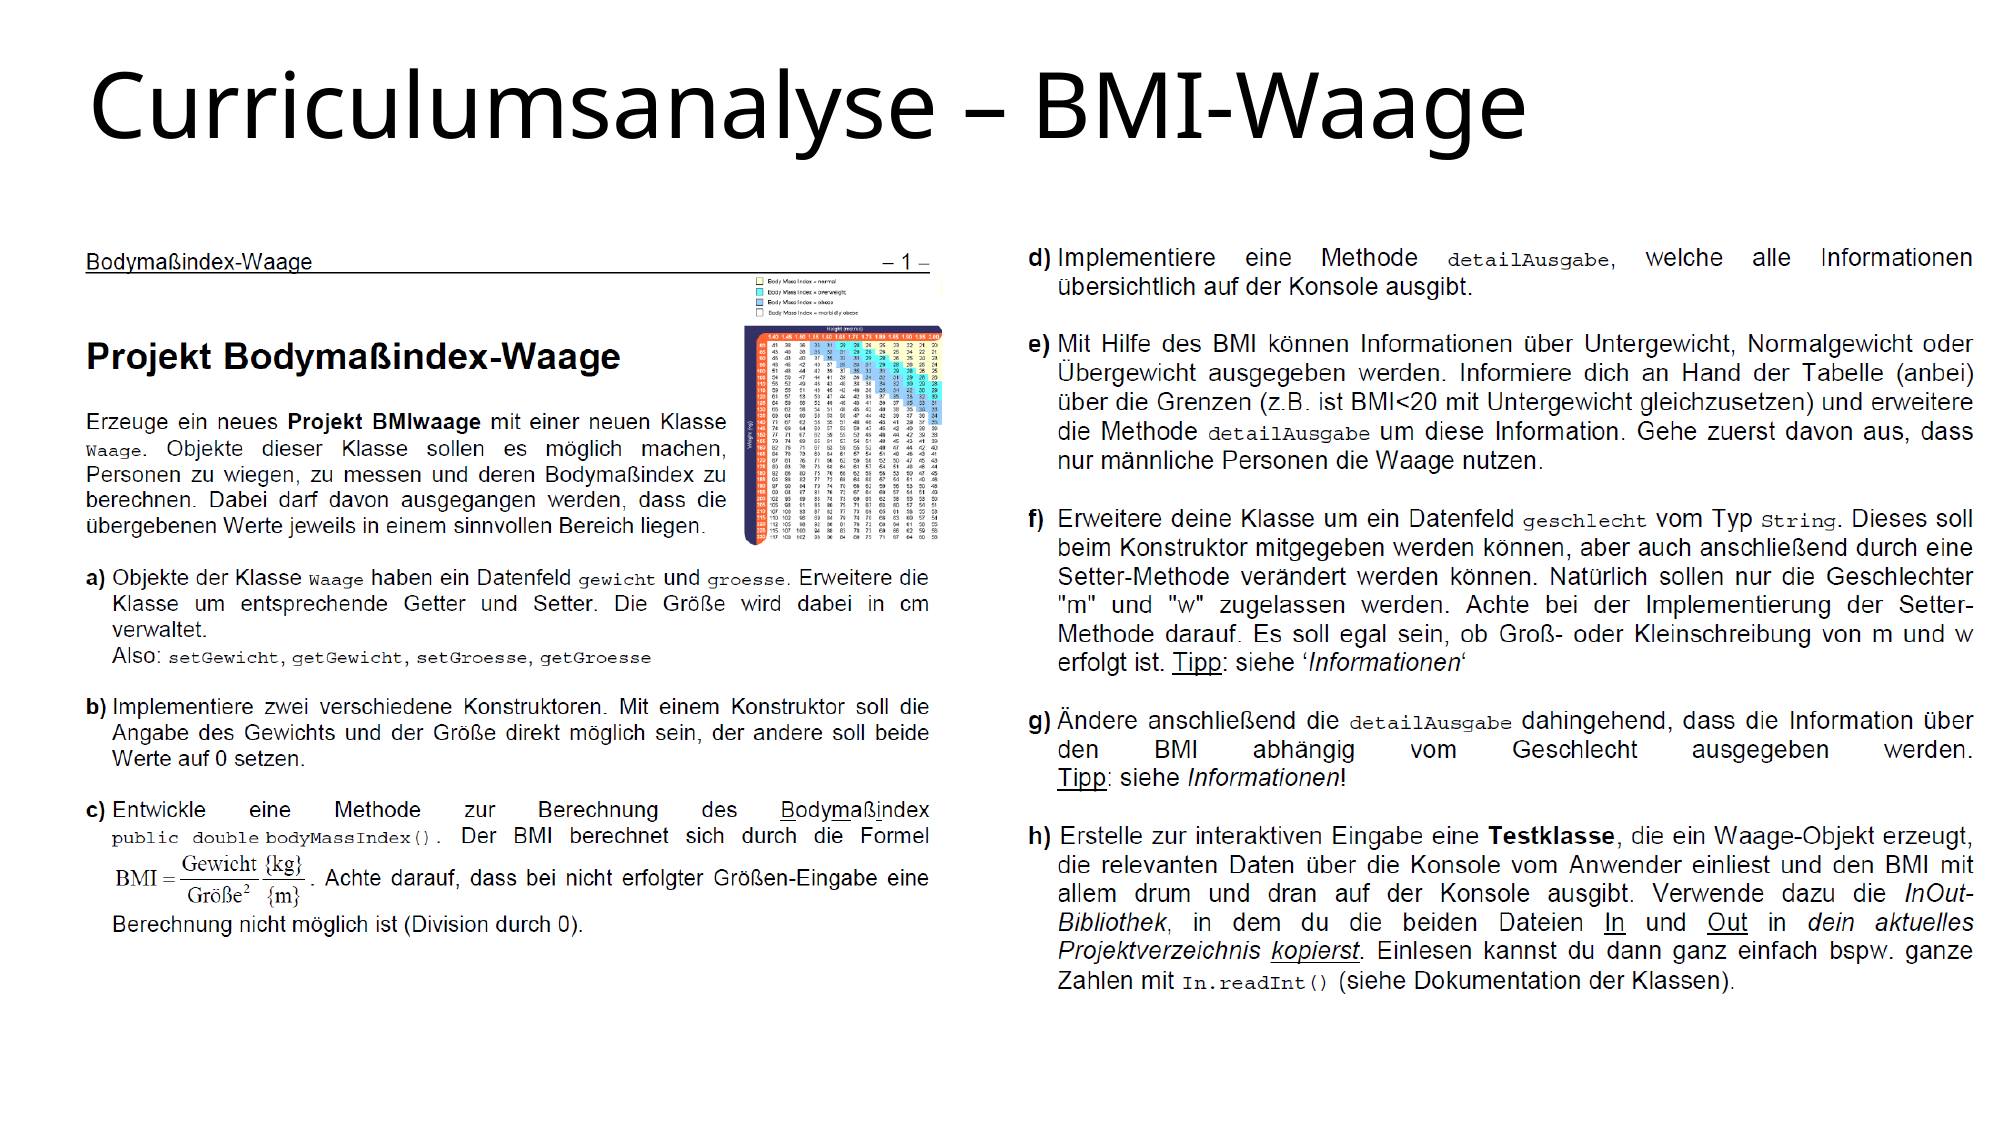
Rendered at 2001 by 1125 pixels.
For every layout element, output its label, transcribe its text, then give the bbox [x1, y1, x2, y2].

picture [1019, 239, 1984, 1003]
picture [73, 239, 952, 946]
title Curriculumsanalyse – BMI-Waage [73, 0, 1984, 218]
